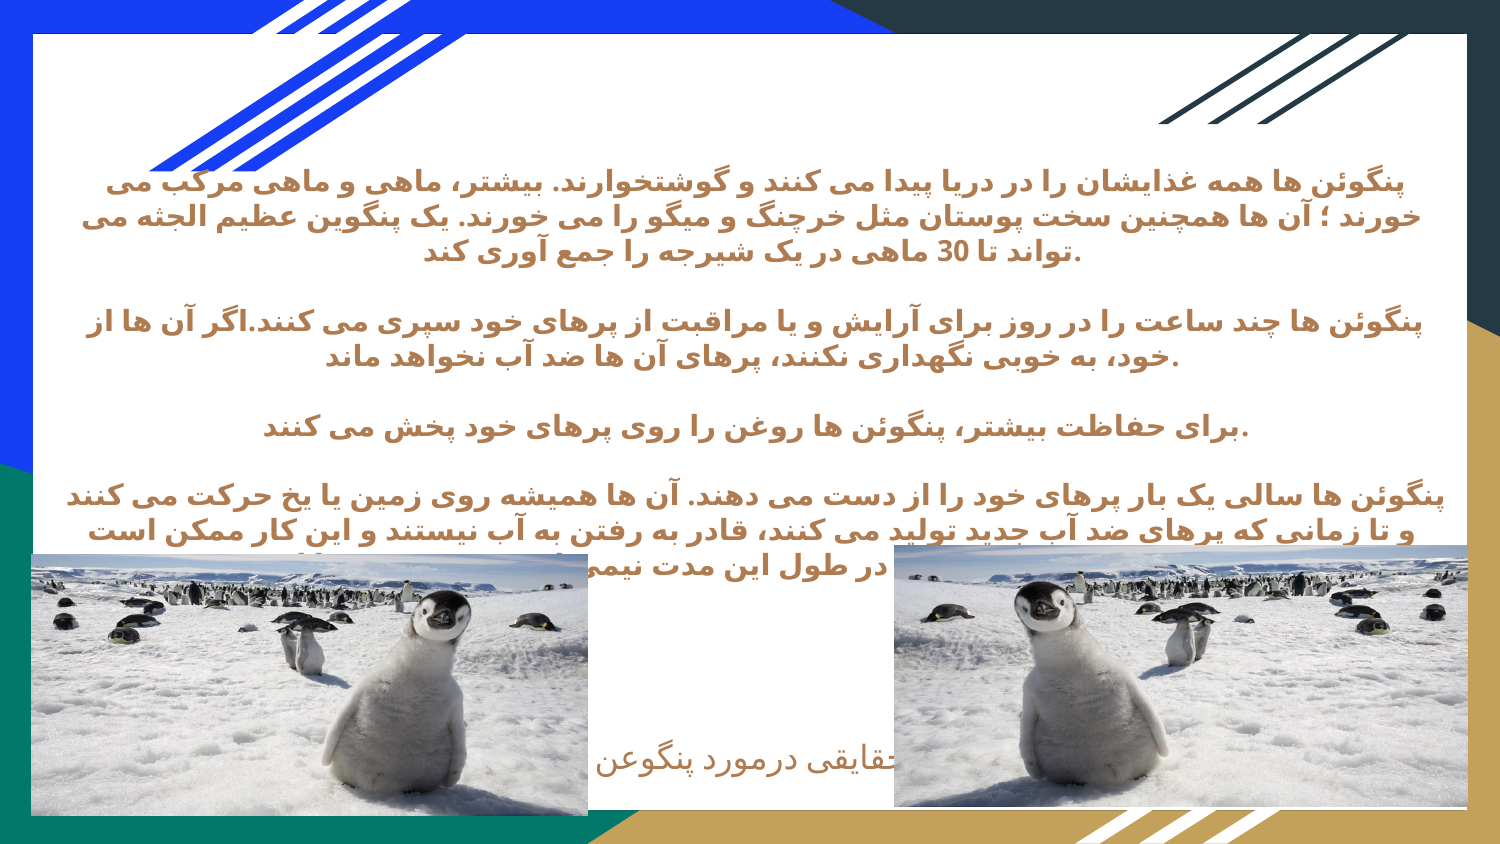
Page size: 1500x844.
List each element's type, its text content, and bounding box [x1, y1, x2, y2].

subtitle حقایقی درمورد پنگوعن ها [588, 721, 894, 807]
title پنگوئن ها همه غذایشان را در دریا پیدا می کنند و گوشتخوارند. بیشتر، ماهی و ماهی مرکب می خورند ؛ آن ها همچنین سخت پوستان مثل خرچنگ و میگو را می خورند. یک پنگوین عظیم الجثه می تواند تا 30 ماهی در یک شیرجه را جمع آوری کند. پنگوئن ها چند ساعت را در روز برای آرایش و یا مراقبت از پرهای خود سپری می کنند.اگر آن ها از خود، به خوبی نگهداری نکنند، پرهای آن ها ضد آب نخواهد ماند. برای حفاظت بیشتر، پنگوئن ها روغن را روی پرهای خود پخش می کنند. پنگوئن ها سالی یک بار پرهای خود را از دست می دهند. آن ها همیشه روی زمین یا یخ حرکت می کنند و تا زمانی که پرهای ضد آب جدید تولید می کنند، قادر به رفتن به آب نیستند و این کار ممکن است هفته ها طول بکشد و بیشتر پنگوئن ها در طول این مدت نیمی از وزن بدن خود را از دست می دهند. [39, 147, 1465, 574]
picture [31, 554, 588, 816]
picture [894, 545, 1468, 807]
